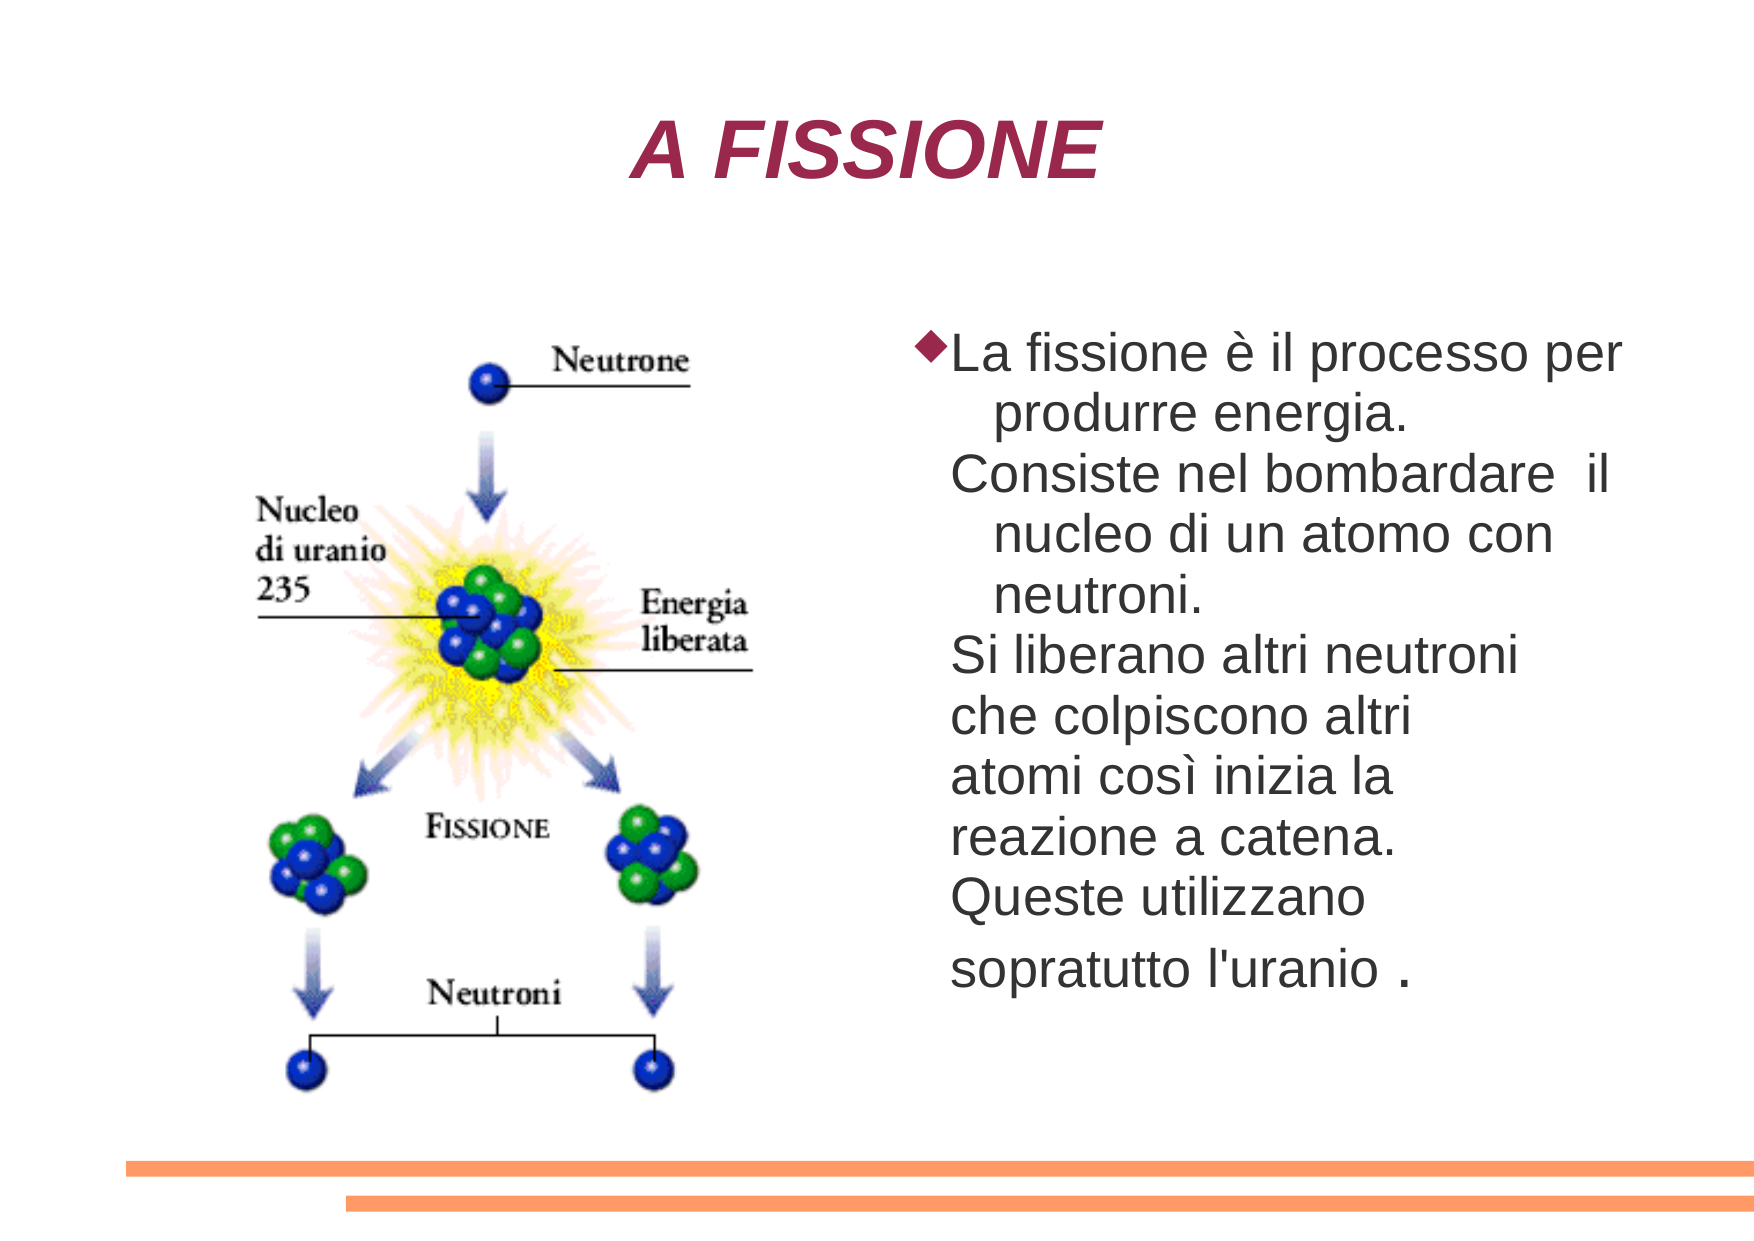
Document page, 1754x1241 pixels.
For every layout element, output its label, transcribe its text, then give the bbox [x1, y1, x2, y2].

title A FISSIONE [128, 46, 1627, 254]
picture [128, 321, 874, 1132]
list La fissione è il processo per produrre energia. Consiste nel bombardare il nucleo di un atomo con neutroni. Si liberano altri neutroni che colpiscono altri atomi così inizia la reazione a catena. Queste utilizzano sopratutto l'uranio . [910, 322, 1656, 1132]
